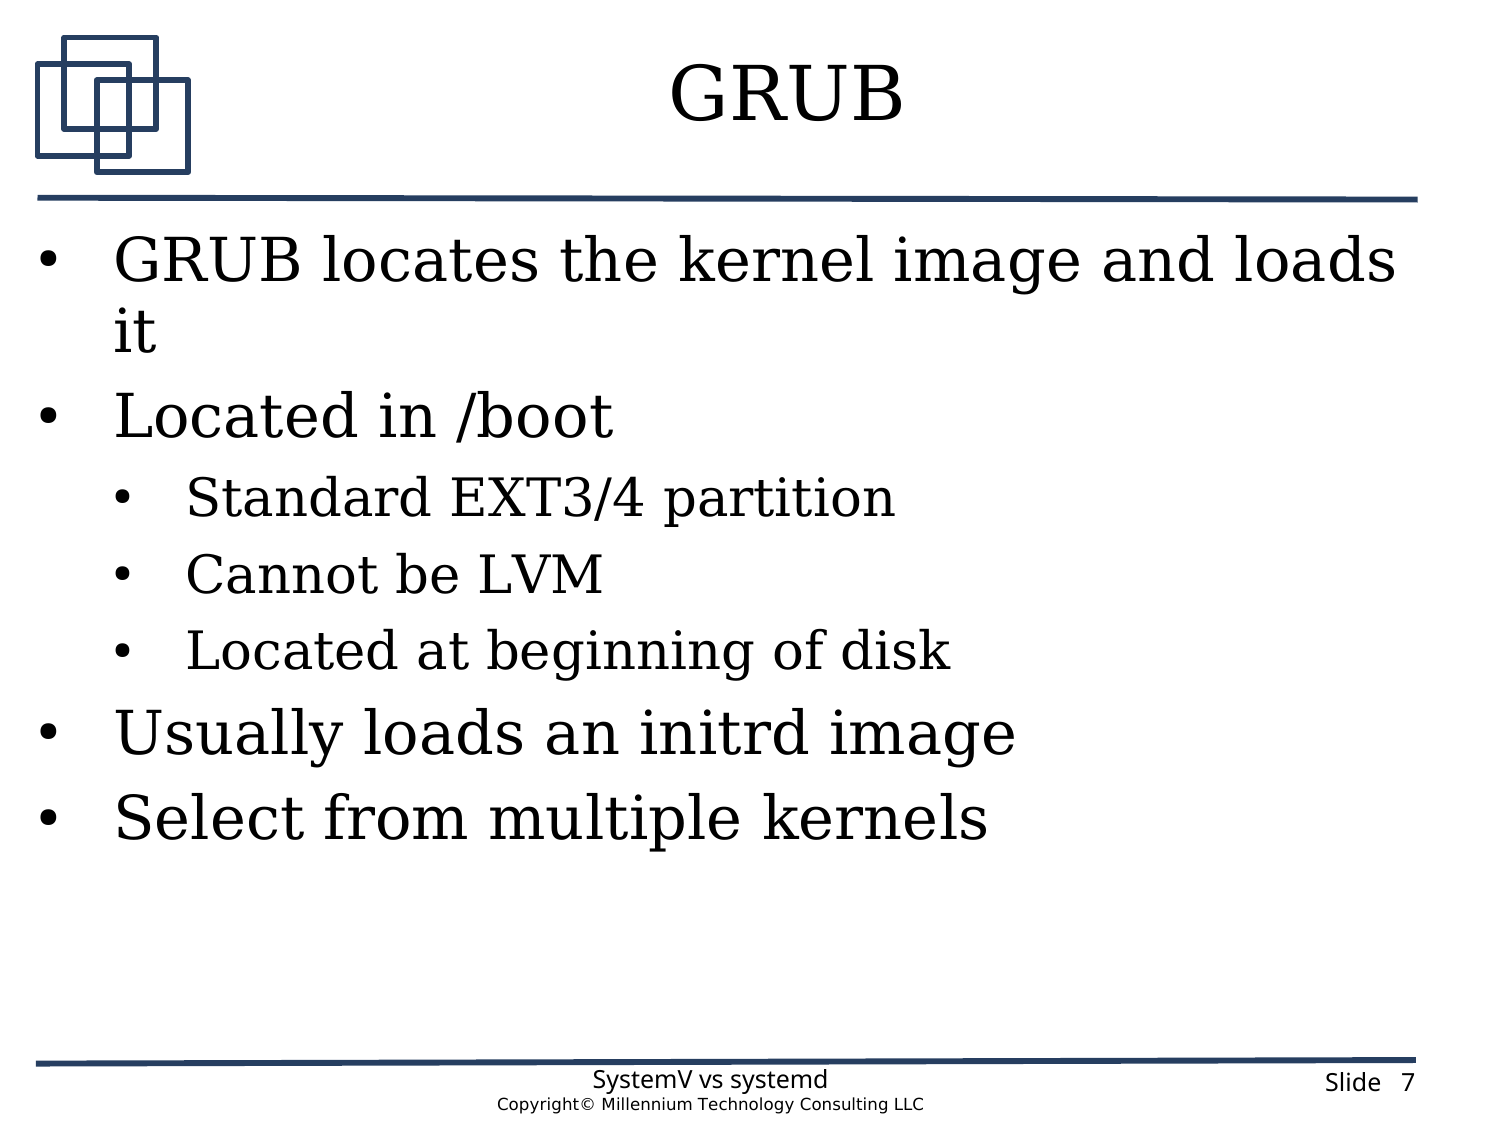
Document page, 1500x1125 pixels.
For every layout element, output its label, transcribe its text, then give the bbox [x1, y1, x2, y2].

title GRUB [150, 0, 1425, 188]
list GRUB locates the kernel image and loads it Located in /boot Standard EXT3/4 partition Cannot be LVM Located at beginning of disk Usually loads an initrd image Select from multiple kernels [37, 224, 1425, 1051]
